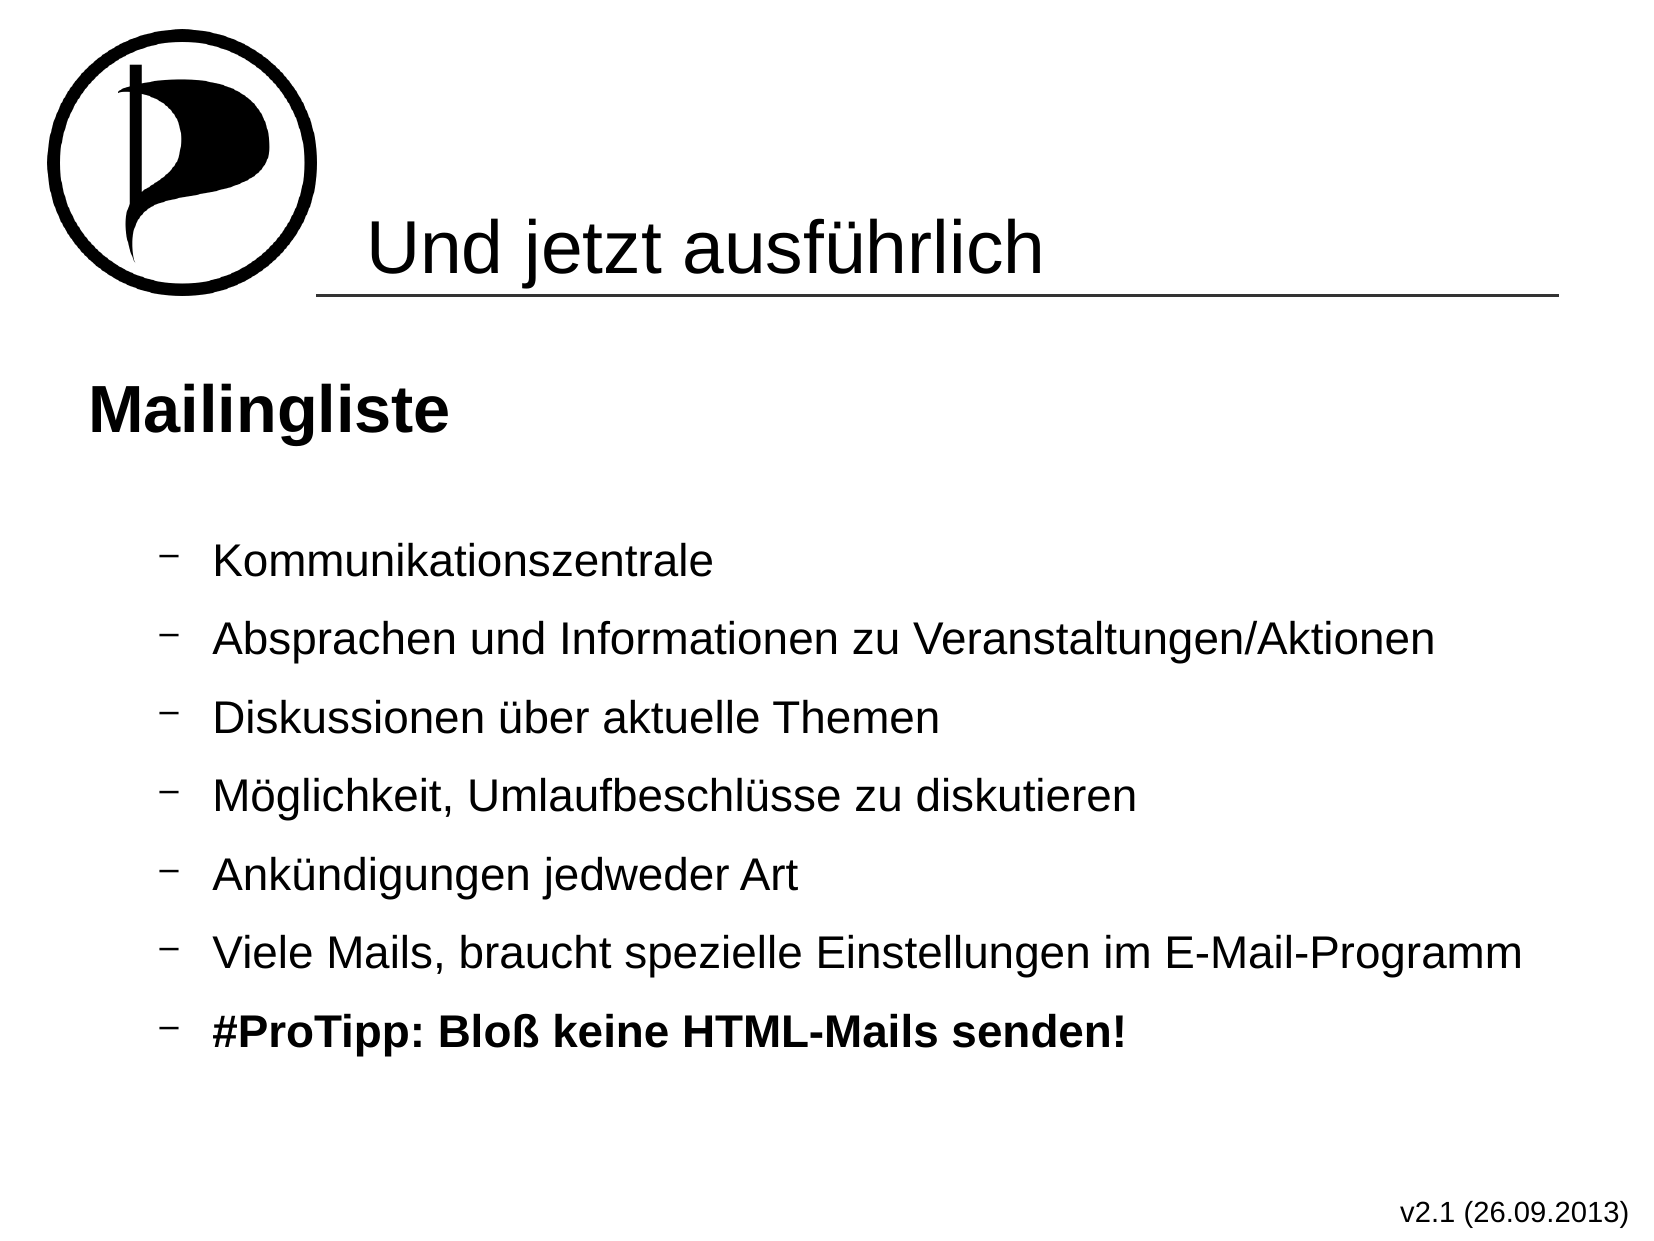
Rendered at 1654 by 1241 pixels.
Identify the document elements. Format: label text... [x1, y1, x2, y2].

text_box Und jetzt ausführlich [366, 198, 1571, 289]
picture [47, 29, 317, 296]
list Mailingliste Kommunikationszentrale Absprachen und Informationen zu Veranstaltungen/Aktionen Diskussionen über aktuelle Themen Möglichkeit, Umlaufbeschlüsse zu diskutieren Ankündigungen jedweder Art Viele Mails, braucht spezielle Einstellungen im E-Mail-Programm #ProTipp: Bloß keine HTML-Mails senden! [70, 366, 1550, 1086]
list v2.1 (26.09.2013) [1358, 1192, 1654, 1241]
